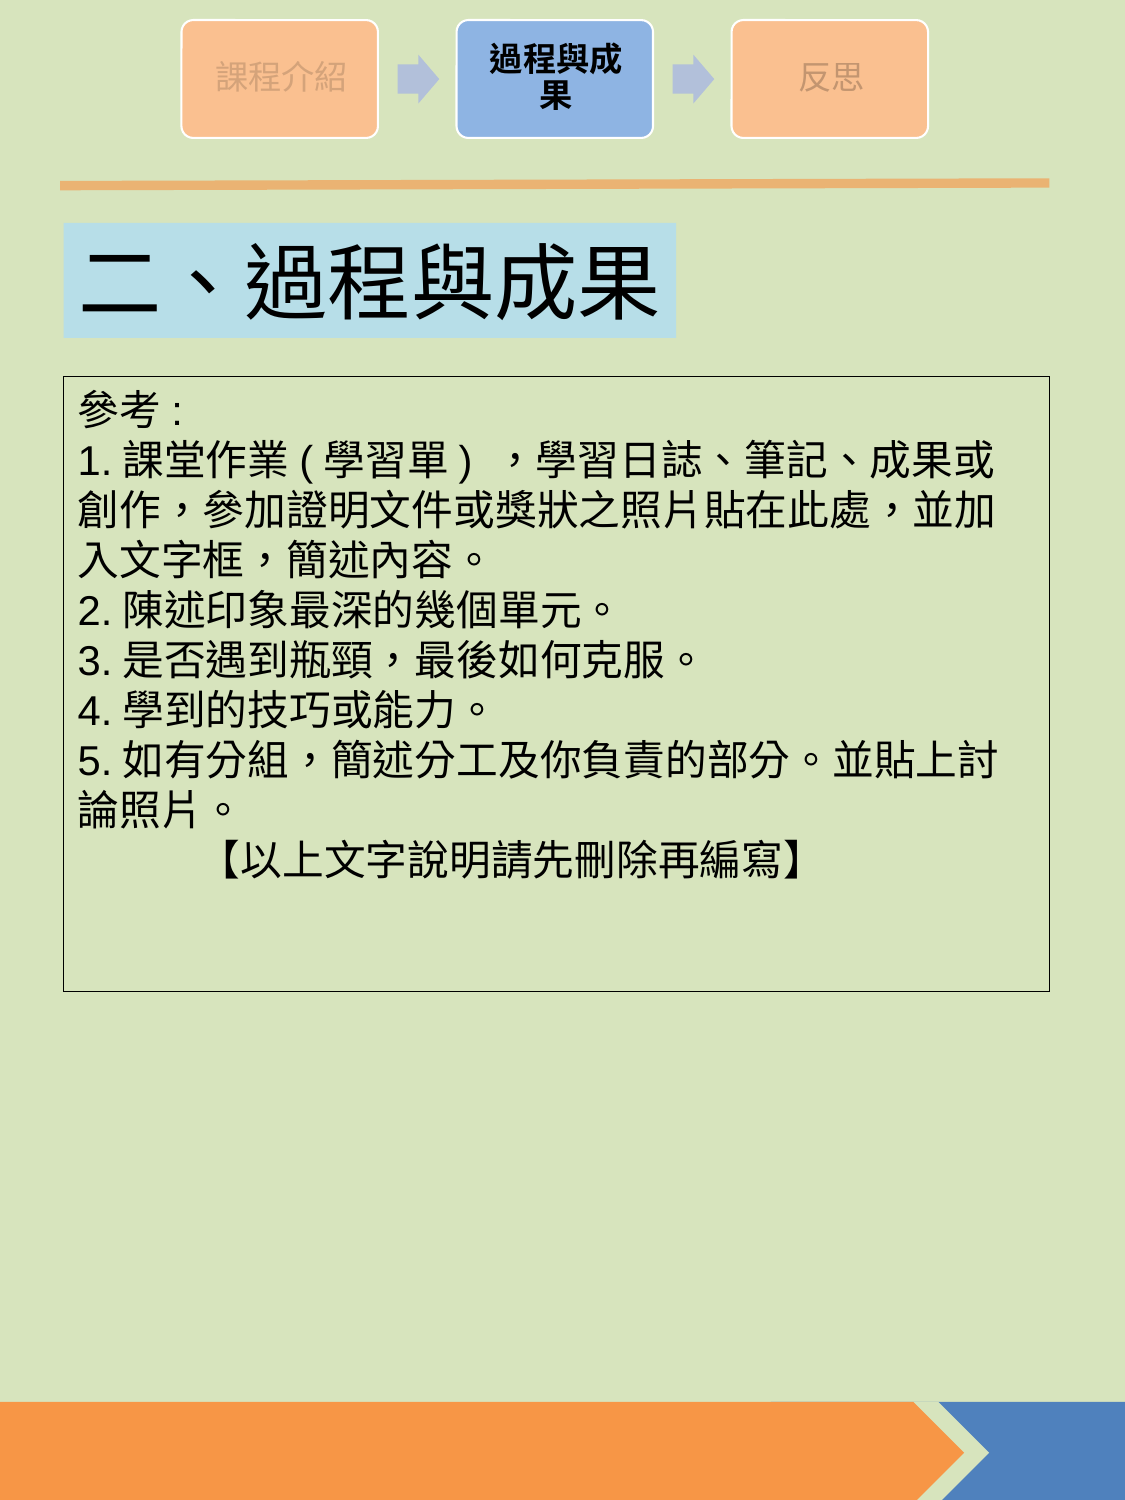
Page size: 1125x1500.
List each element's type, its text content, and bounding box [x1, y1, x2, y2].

text_box 二、過程與成果 [63, 222, 677, 338]
text_box 反思 [731, 20, 929, 138]
text_box [672, 54, 715, 104]
text_box 課程介紹 [181, 20, 378, 138]
text_box 參考: 1.課堂作業(學習單) ，學習日誌、筆記、成果或創作，參加證明文件或獎狀之照片貼在此處，並加入文字框，簡述內容。 2.陳述印象最深的幾個單元。 3.是否遇到瓶頸，最後如何克服。 4.學到的技巧或能力。 5.如有分組，簡述分工及你負責的部分。並貼上討論照片。 【以上文字說明請先刪除再編寫】 [63, 376, 1050, 992]
text_box [397, 54, 440, 104]
text_box 過程與成果 [456, 20, 654, 138]
